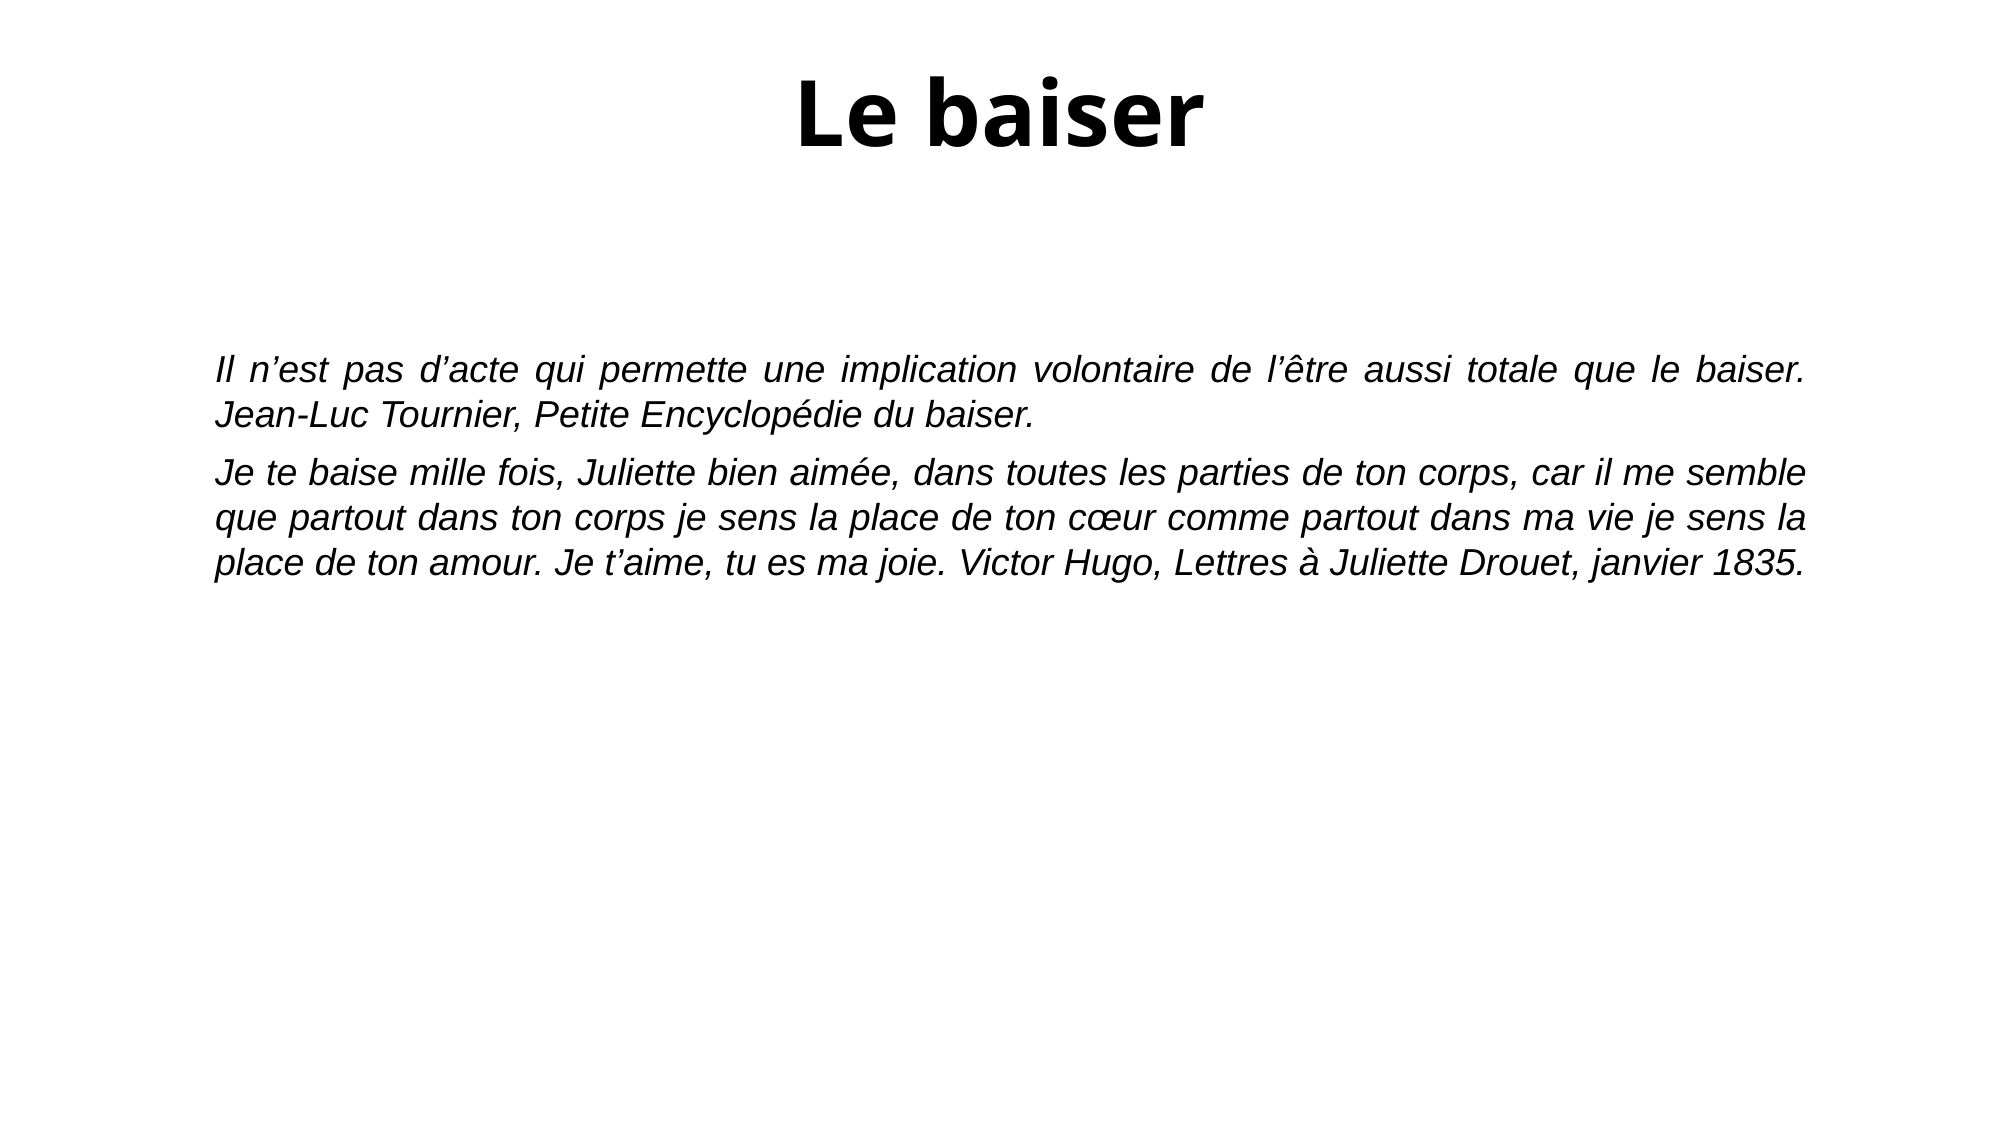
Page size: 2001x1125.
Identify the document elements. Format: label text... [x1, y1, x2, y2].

text_box Le baiser [137, 59, 1863, 278]
text_box Il n’est pas d’acte qui permette une implication volontaire de l’être aussi totale que le baiser. Jean-Luc Tournier, Petite Encyclopédie du baiser. Je te baise mille fois, Juliette bien aimée, dans toutes les parties de ton corps, car il me semble que partout dans ton corps je sens la place de ton cœur comme partout dans ma vie je sens la place de ton amour. Je t’aime, tu es ma joie. Victor Hugo, Lettres à Juliette Drouet, janvier 1835. [111, 337, 1837, 606]
